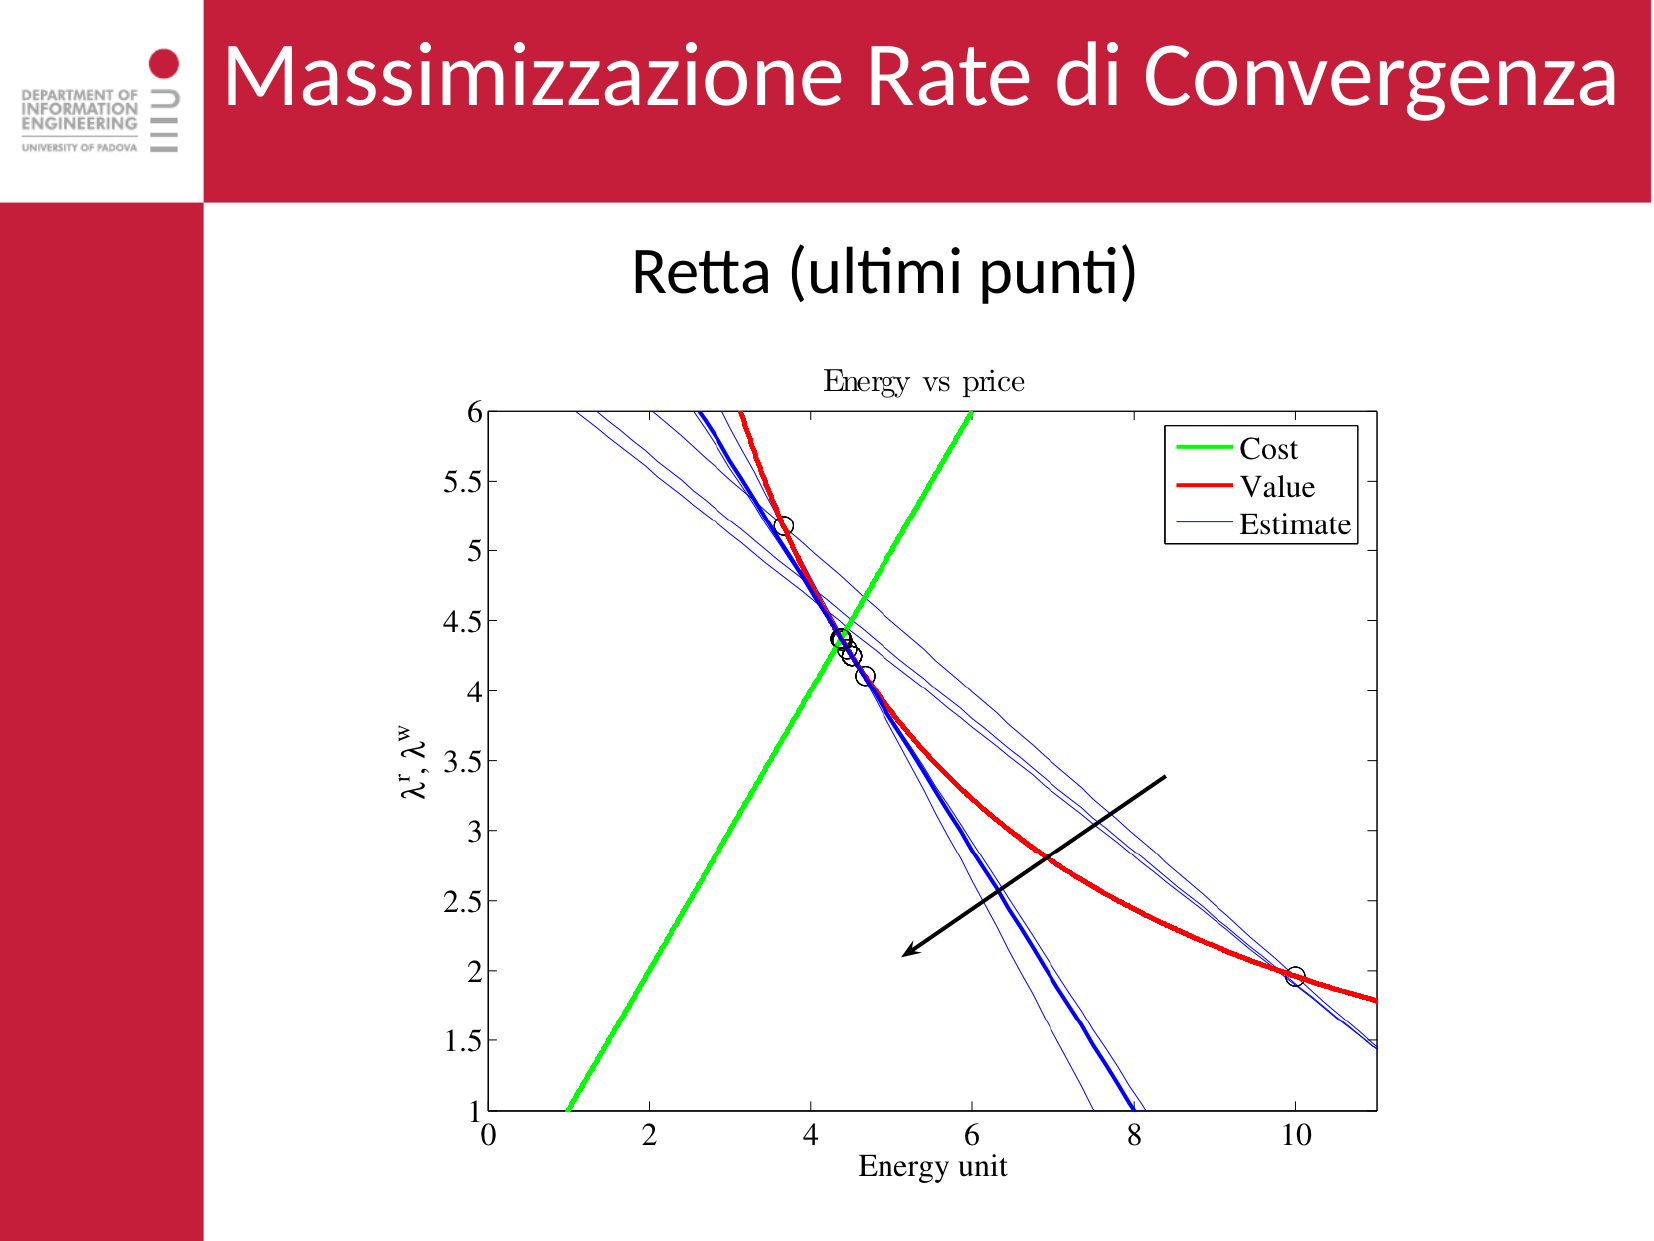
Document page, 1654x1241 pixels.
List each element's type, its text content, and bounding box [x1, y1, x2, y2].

text_box Retta (ultimi punti) [324, 236, 1447, 333]
picture [0, 0, 1654, 1241]
text_box Massimizzazione Rate di Convergenza [206, 29, 1654, 207]
